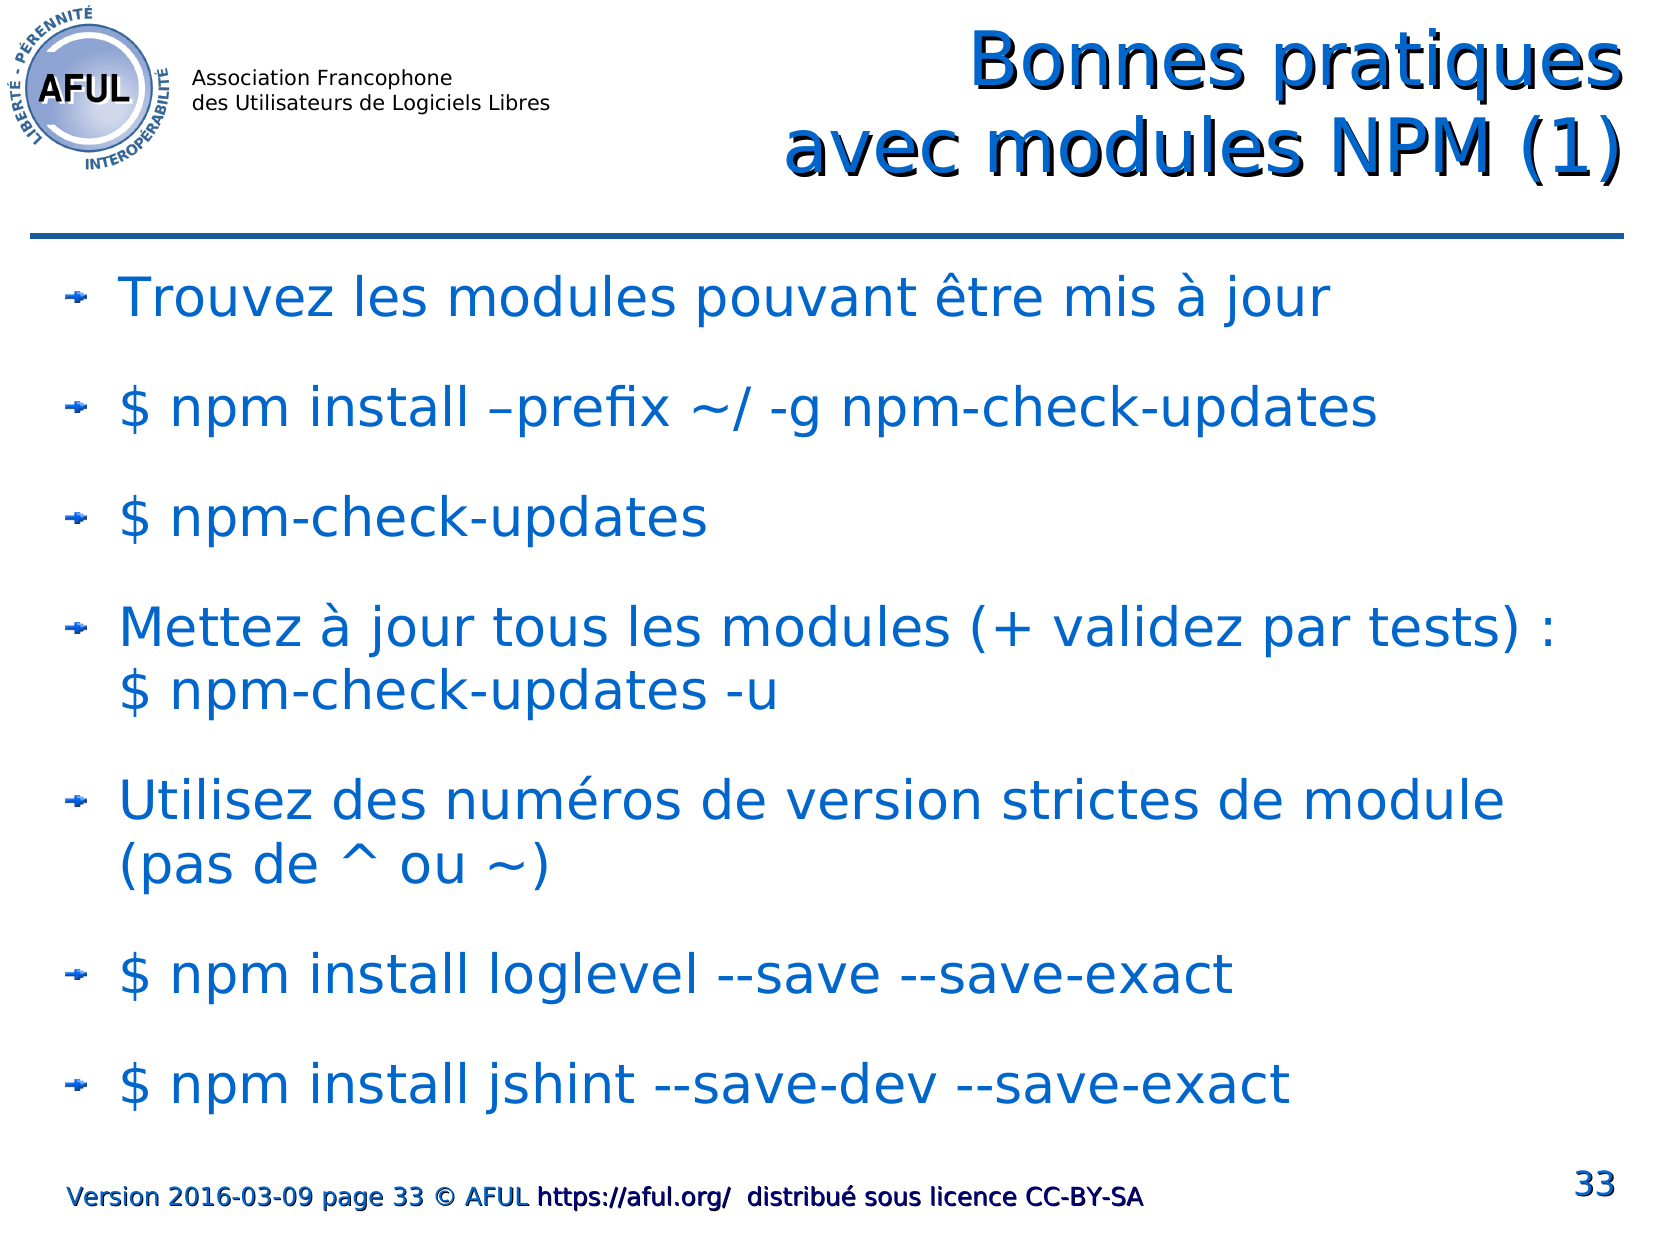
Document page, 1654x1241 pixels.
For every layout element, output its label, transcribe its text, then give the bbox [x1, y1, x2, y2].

title Bonnes pratiques avec modules NPM (1) [501, 0, 1625, 207]
list Trouvez les modules pouvant être mis à jour $ npm install –prefix ~/ -g npm-check-updates $ npm-check-updates Mettez à jour tous les modules (+ validez par tests) : $ npm-check-updates -u Utilisez des numéros de version strictes de module (pas de ^ ou ~) $ npm install loglevel --save --save-exact $ npm install jshint --save-dev --save-exact [47, 265, 1595, 1241]
picture [0, 0, 178, 178]
